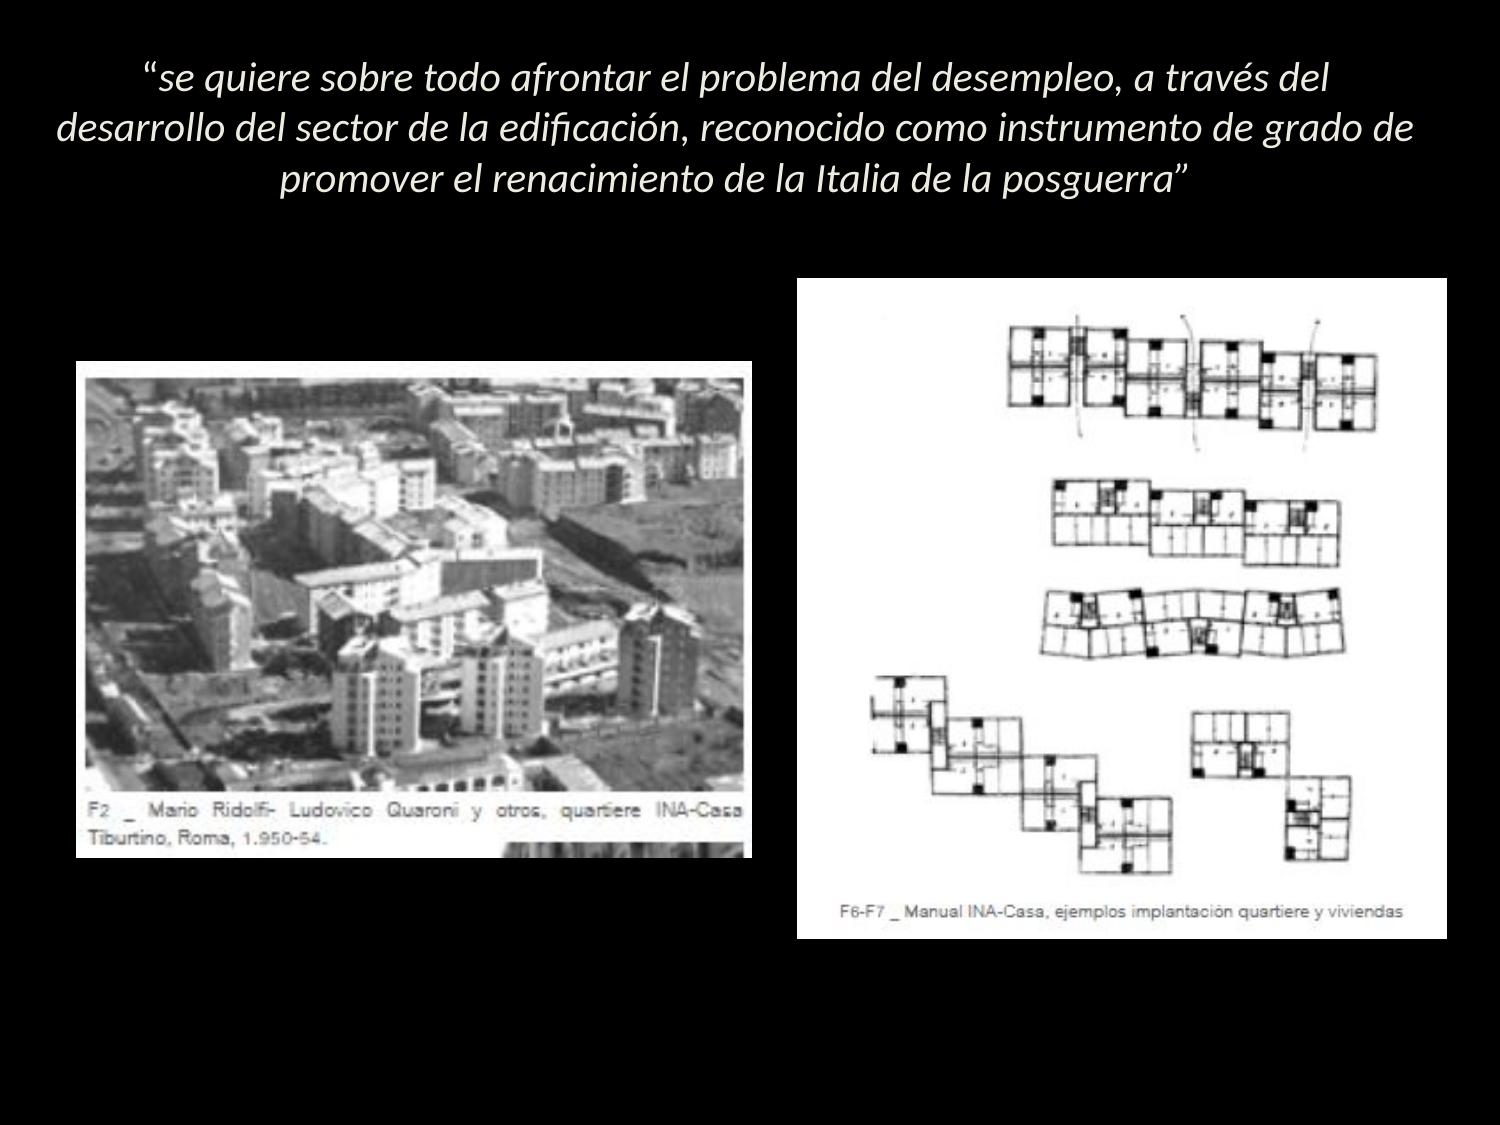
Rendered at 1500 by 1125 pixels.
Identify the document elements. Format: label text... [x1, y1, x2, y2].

picture [76, 361, 752, 858]
text_box “se quiere sobre todo afrontar el problema del desempleo, a través del desarrollo del sector de la edificación, reconocido como instrumento de grado de promover el renacimiento de la Italia de la posguerra” [41, 42, 1436, 533]
picture [797, 278, 1447, 939]
